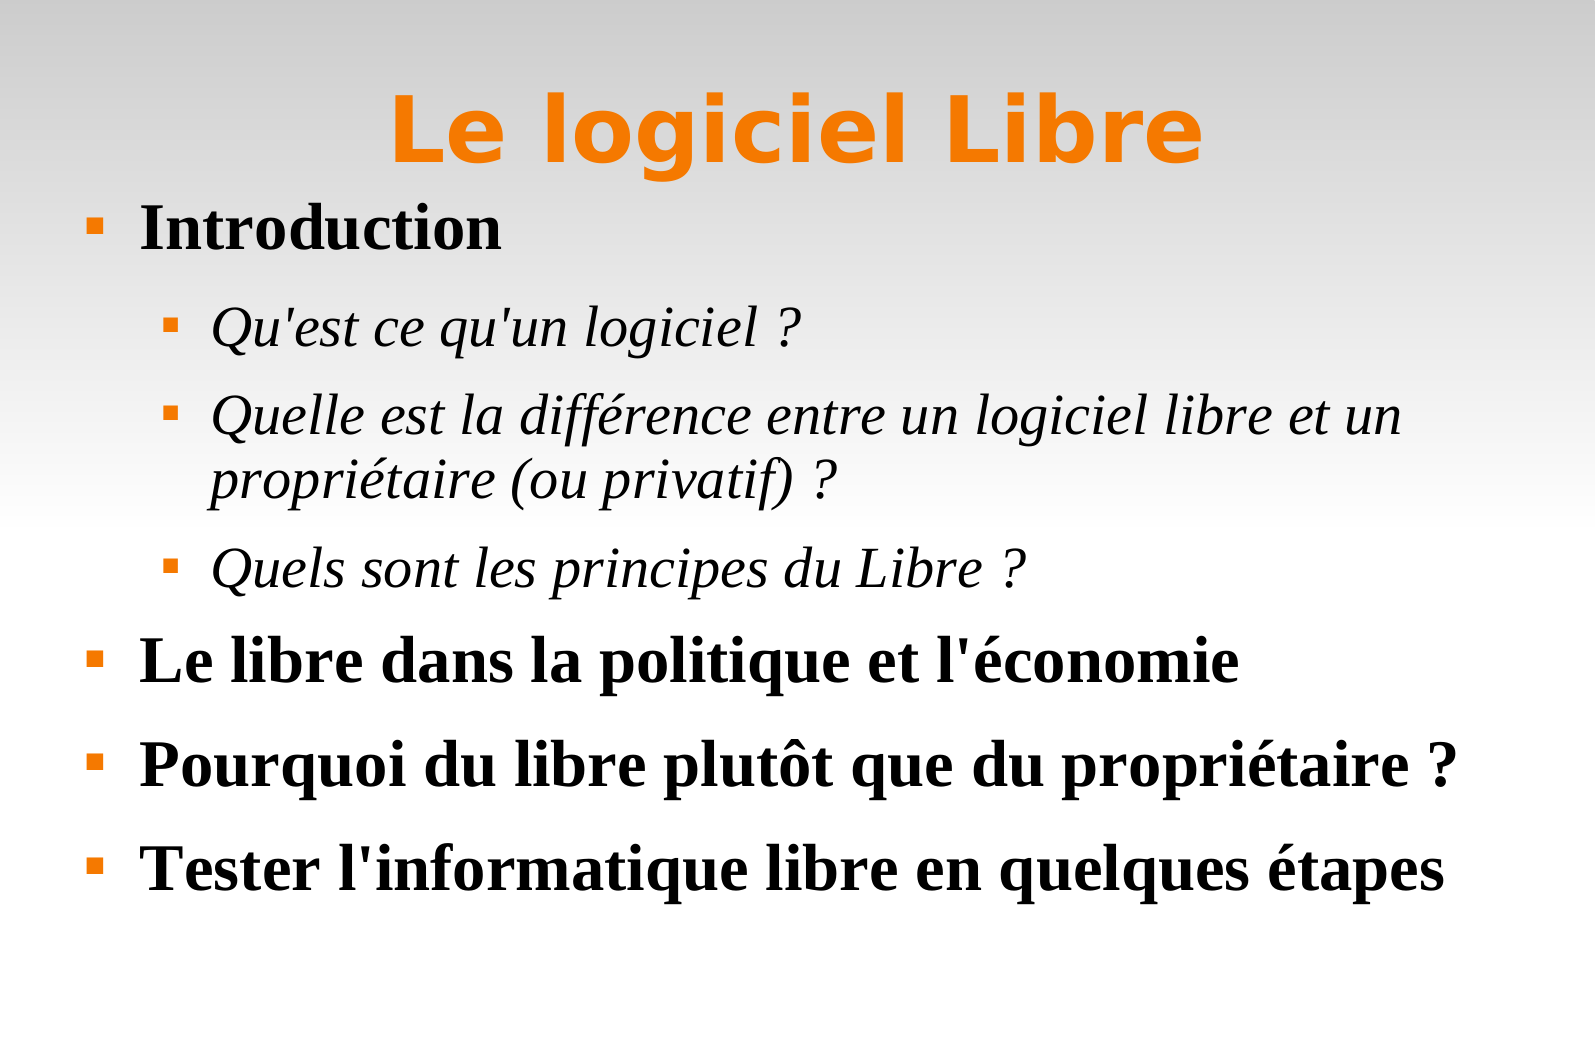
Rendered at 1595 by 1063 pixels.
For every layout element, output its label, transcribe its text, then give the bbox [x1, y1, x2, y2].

list Introduction Qu'est ce qu'un logiciel ? Quelle est la différence entre un logiciel libre et un propriétaire (ou privatif) ? Quels sont les principes du Libre ? Le libre dans la politique et l'économie Pourquoi du libre plutôt que du propriétaire ? Tester l'informatique libre en quelques étapes [68, 190, 1504, 906]
title Le logiciel Libre [79, 42, 1515, 220]
